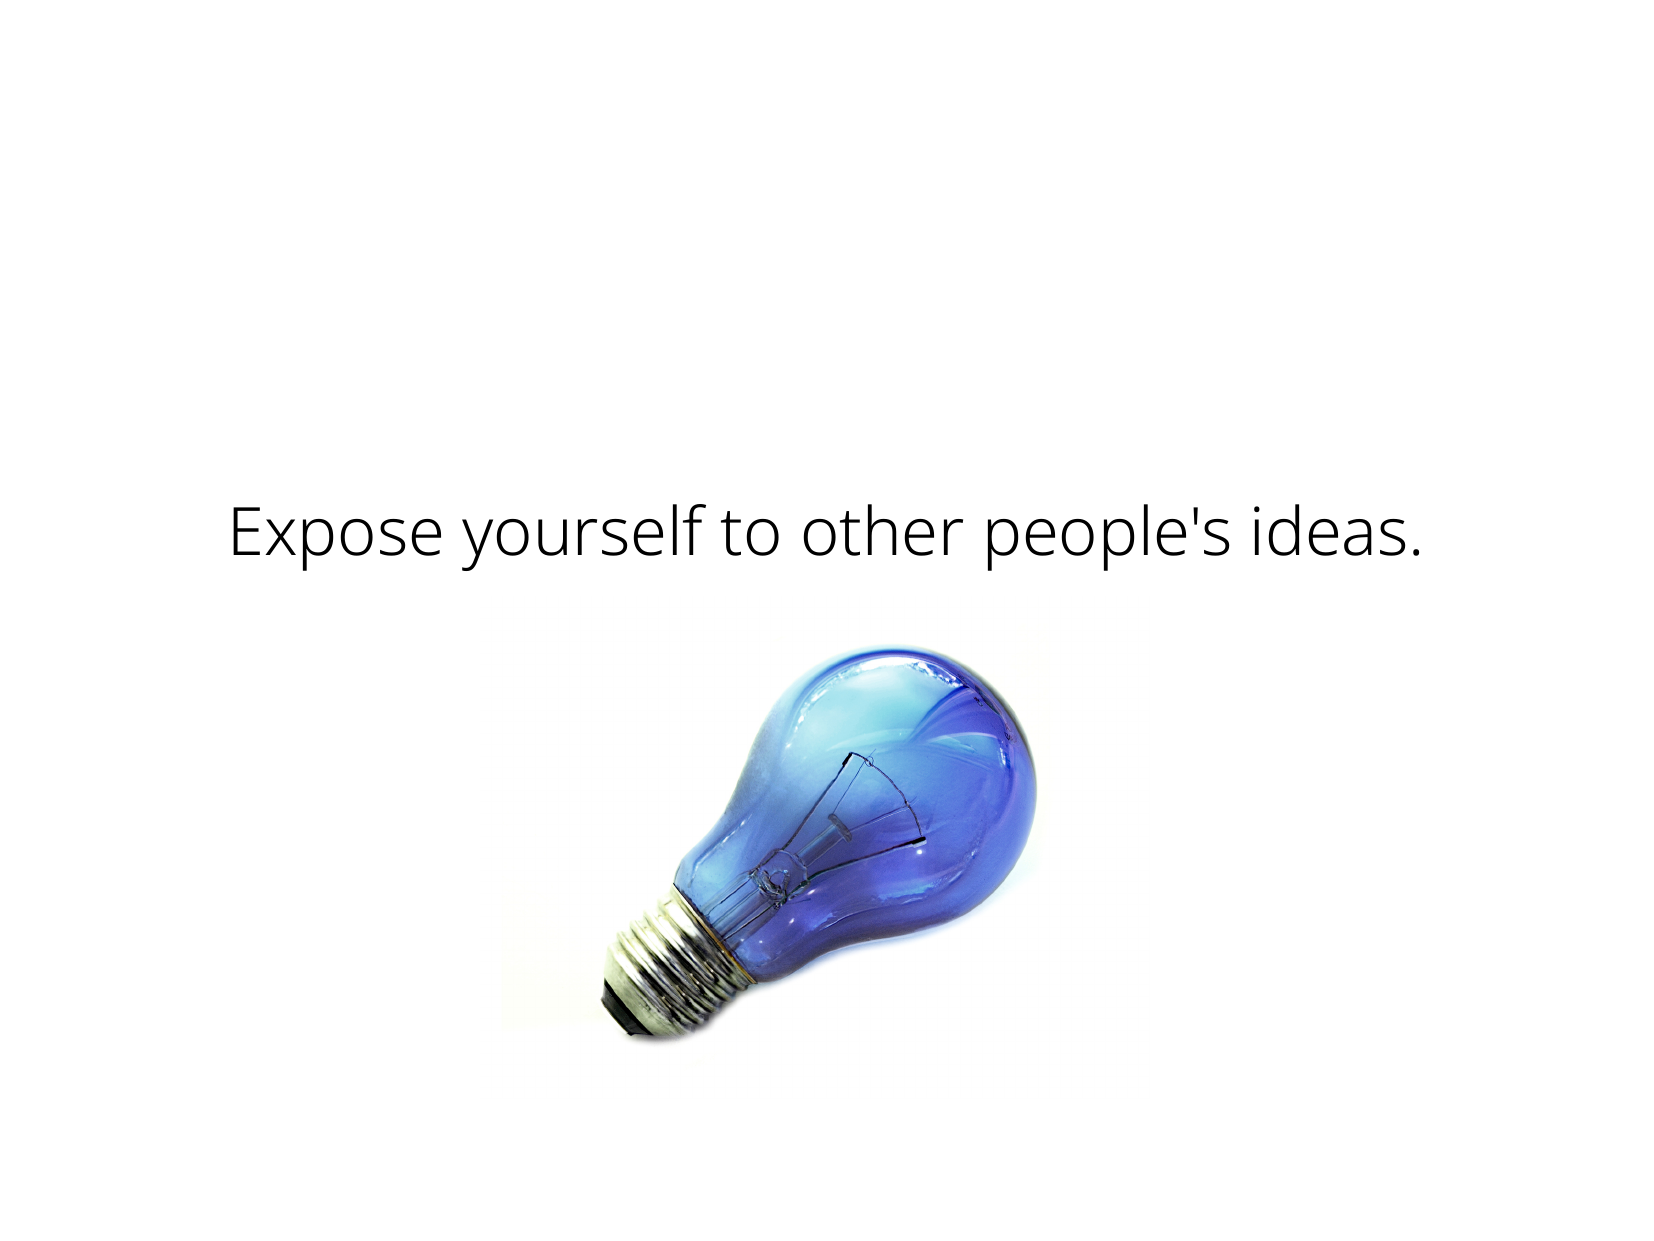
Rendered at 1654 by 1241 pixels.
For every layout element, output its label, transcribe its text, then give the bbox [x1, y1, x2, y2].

picture [480, 596, 1150, 1099]
subtitle Expose yourself to other people's ideas. [82, 49, 1571, 1010]
